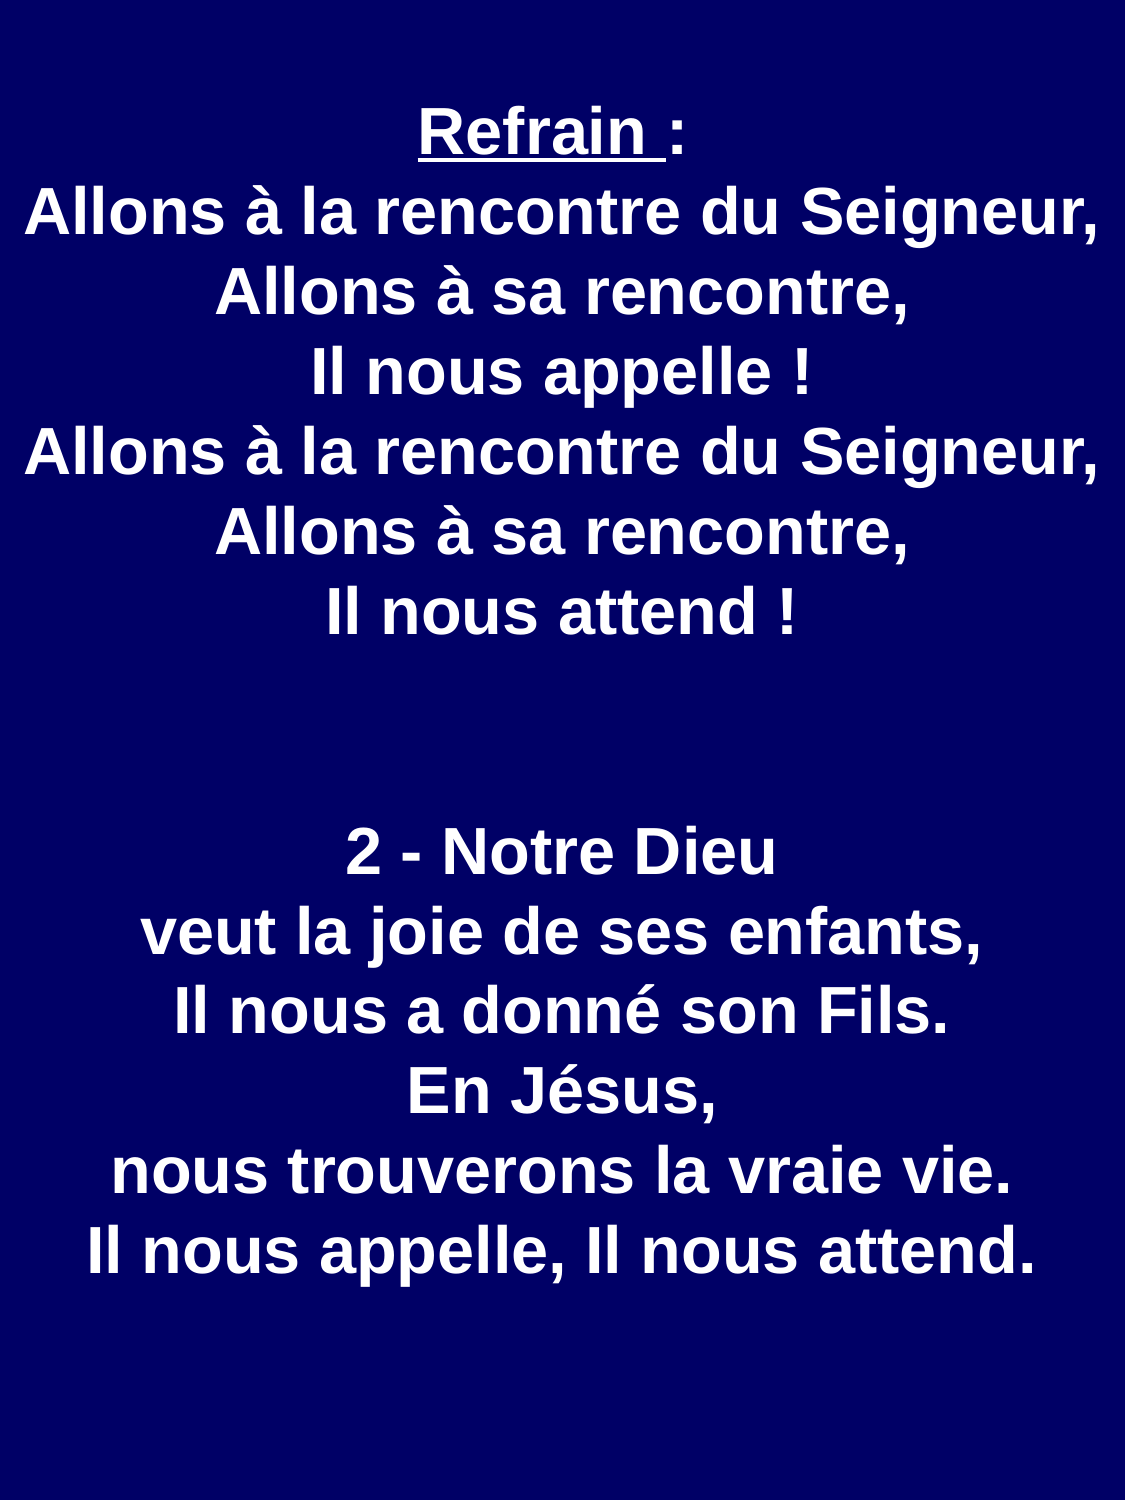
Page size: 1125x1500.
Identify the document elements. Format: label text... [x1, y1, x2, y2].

text_box Refrain : Allons à la rencontre du Seigneur, Allons à sa rencontre, Il nous appelle ! Allons à la rencontre du Seigneur, Allons à sa rencontre, Il nous attend ! 2 - Notre Dieu veut la joie de ses enfants, Il nous a donné son Fils. En Jésus, nous trouverons la vraie vie. Il nous appelle, Il nous attend. [0, 35, 1125, 1500]
